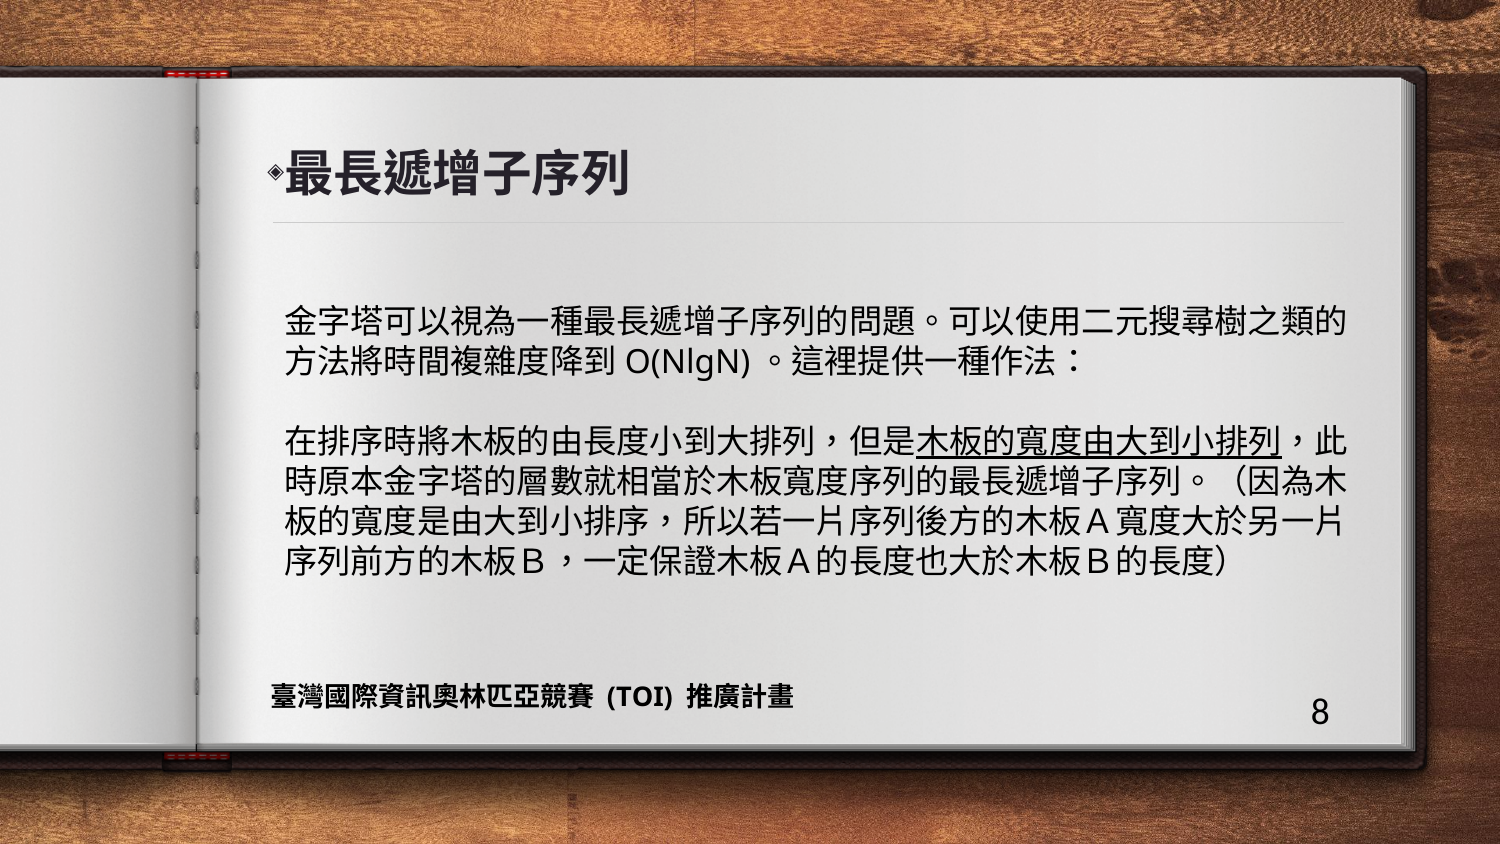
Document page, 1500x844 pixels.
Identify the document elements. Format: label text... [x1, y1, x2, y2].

text_box 金字塔可以視為一種最長遞增子序列的問題。可以使用二元搜尋樹之類的方法將時間複雜度降到O(NlgN)。這裡提供一種作法： 在排序時將木板的由長度小到大排列，但是木板的寬度由大到小排列，此時原本金字塔的層數就相當於木板寬度序列的最長遞增子序列。（因為木板的寬度是由大到小排序，所以若一片序列後方的木板Ａ寬度大於另一片序列前方的木板Ｂ，一定保證木板Ａ的長度也大於木板Ｂ的長度） [269, 293, 1367, 592]
text_box [1295, 672, 1386, 737]
list 最長遞增子序列 [252, 126, 1194, 216]
